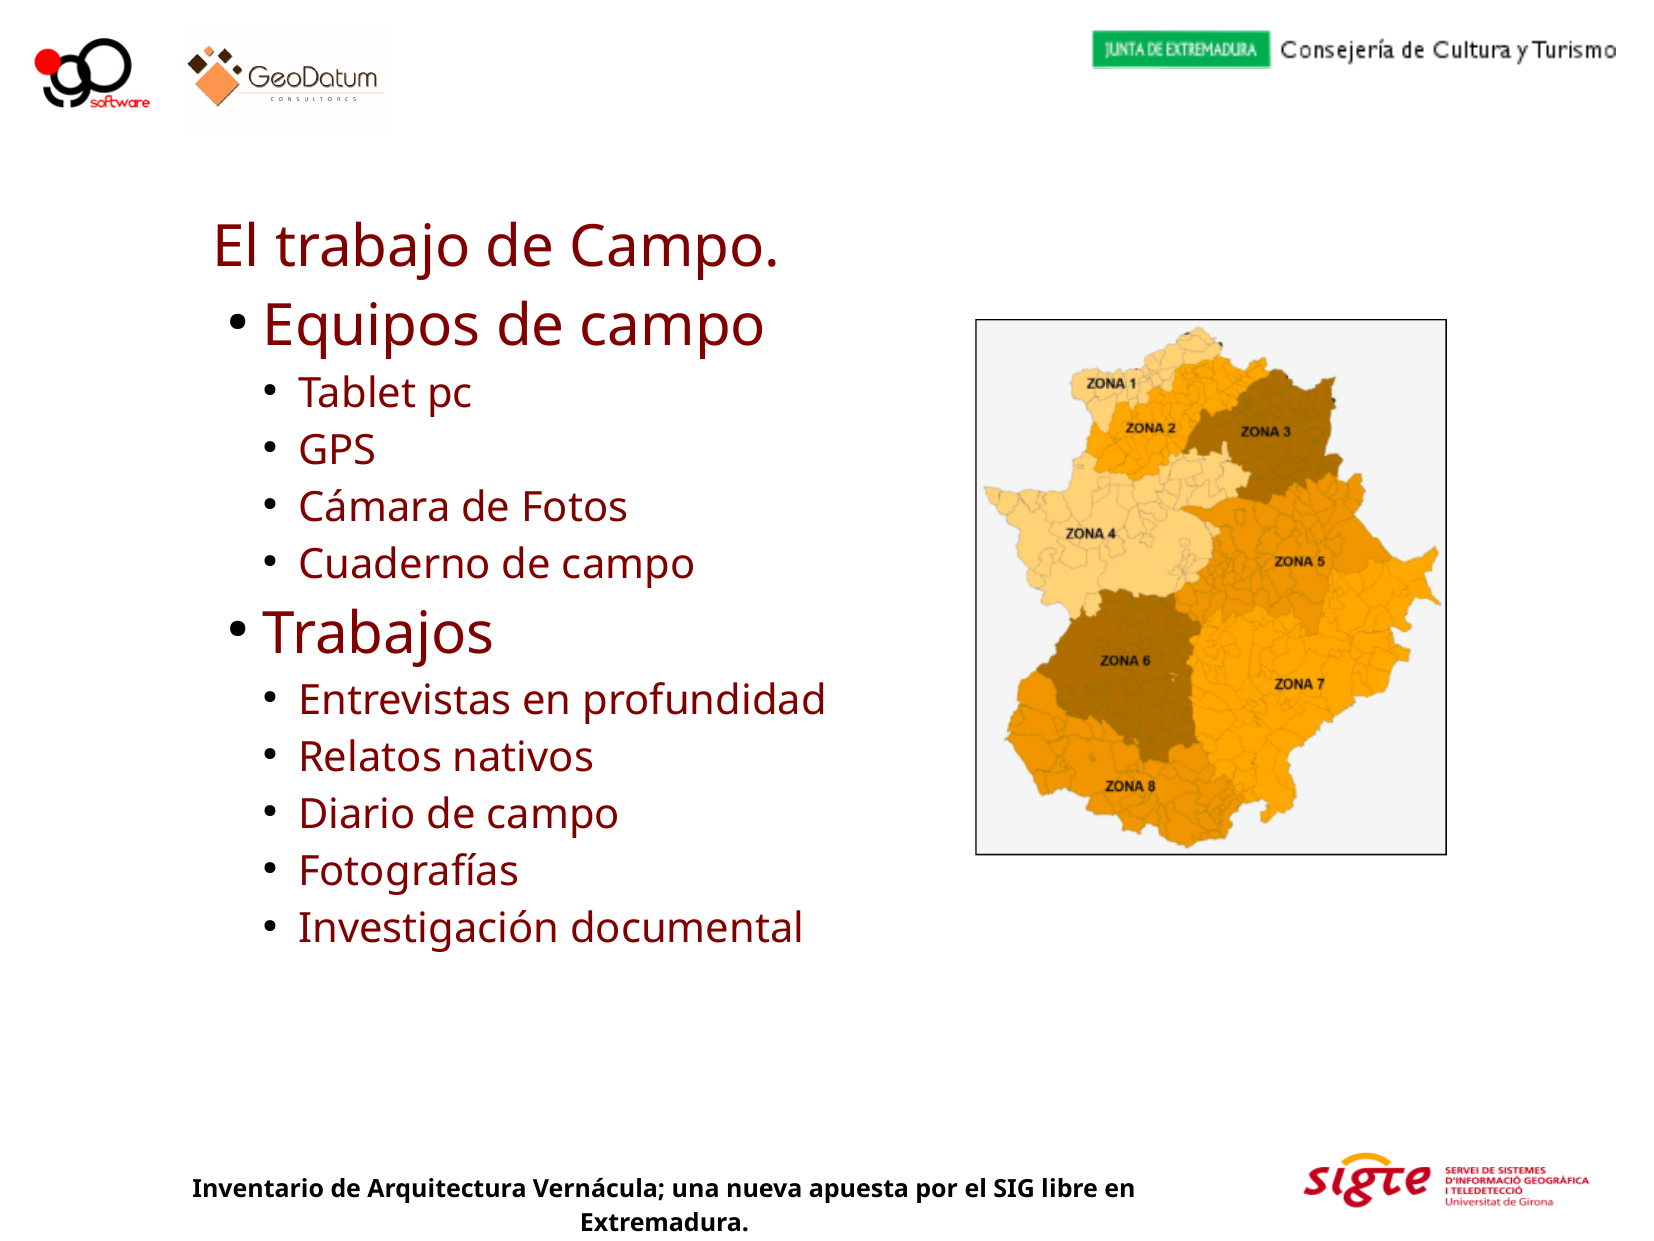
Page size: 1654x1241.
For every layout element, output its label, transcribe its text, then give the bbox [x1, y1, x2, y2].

text_box Inventario de Arquitectura Vernácula; una nueva apuesta por el SIG libre en Extremadura. [0, 1162, 1287, 1211]
picture [29, 30, 155, 119]
picture [1092, 29, 1616, 70]
picture [177, 18, 394, 137]
text_box El trabajo de Campo. Equipos de campo Tablet pc GPS Cámara de Fotos Cuaderno de campo Trabajos Entrevistas en profundidad Relatos nativos Diario de campo Fotografías Investigación documental [177, 197, 975, 1004]
picture [974, 319, 1447, 857]
picture [1299, 1151, 1592, 1211]
